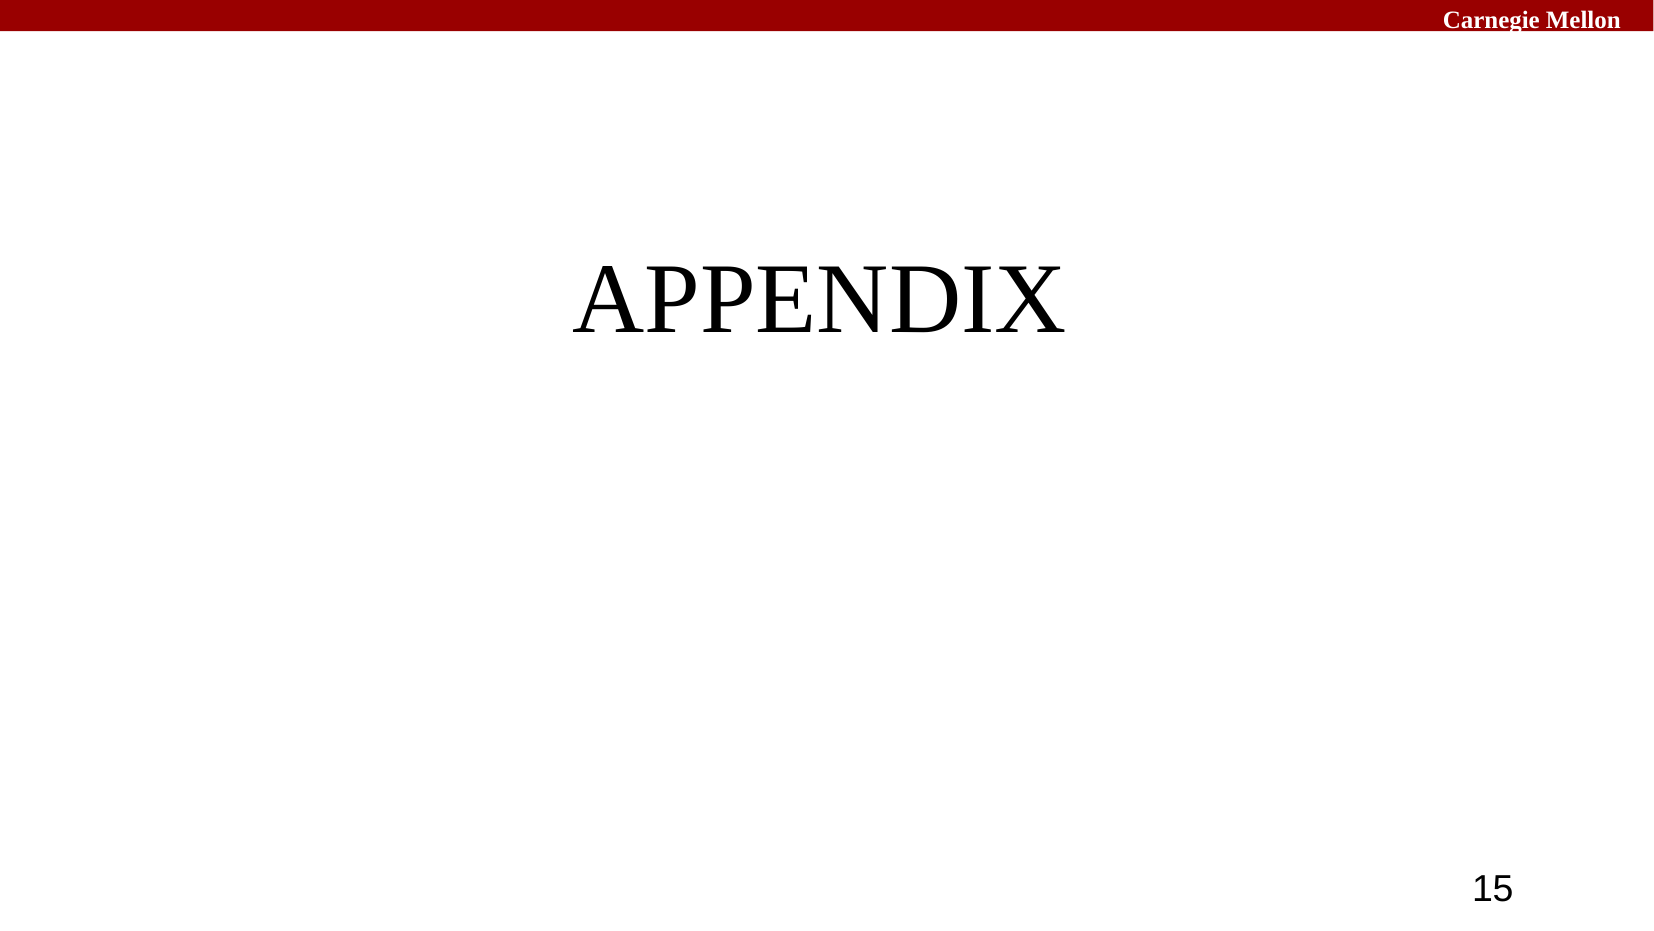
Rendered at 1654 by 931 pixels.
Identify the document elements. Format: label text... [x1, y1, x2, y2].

subtitle APPENDIX [64, 58, 1576, 538]
